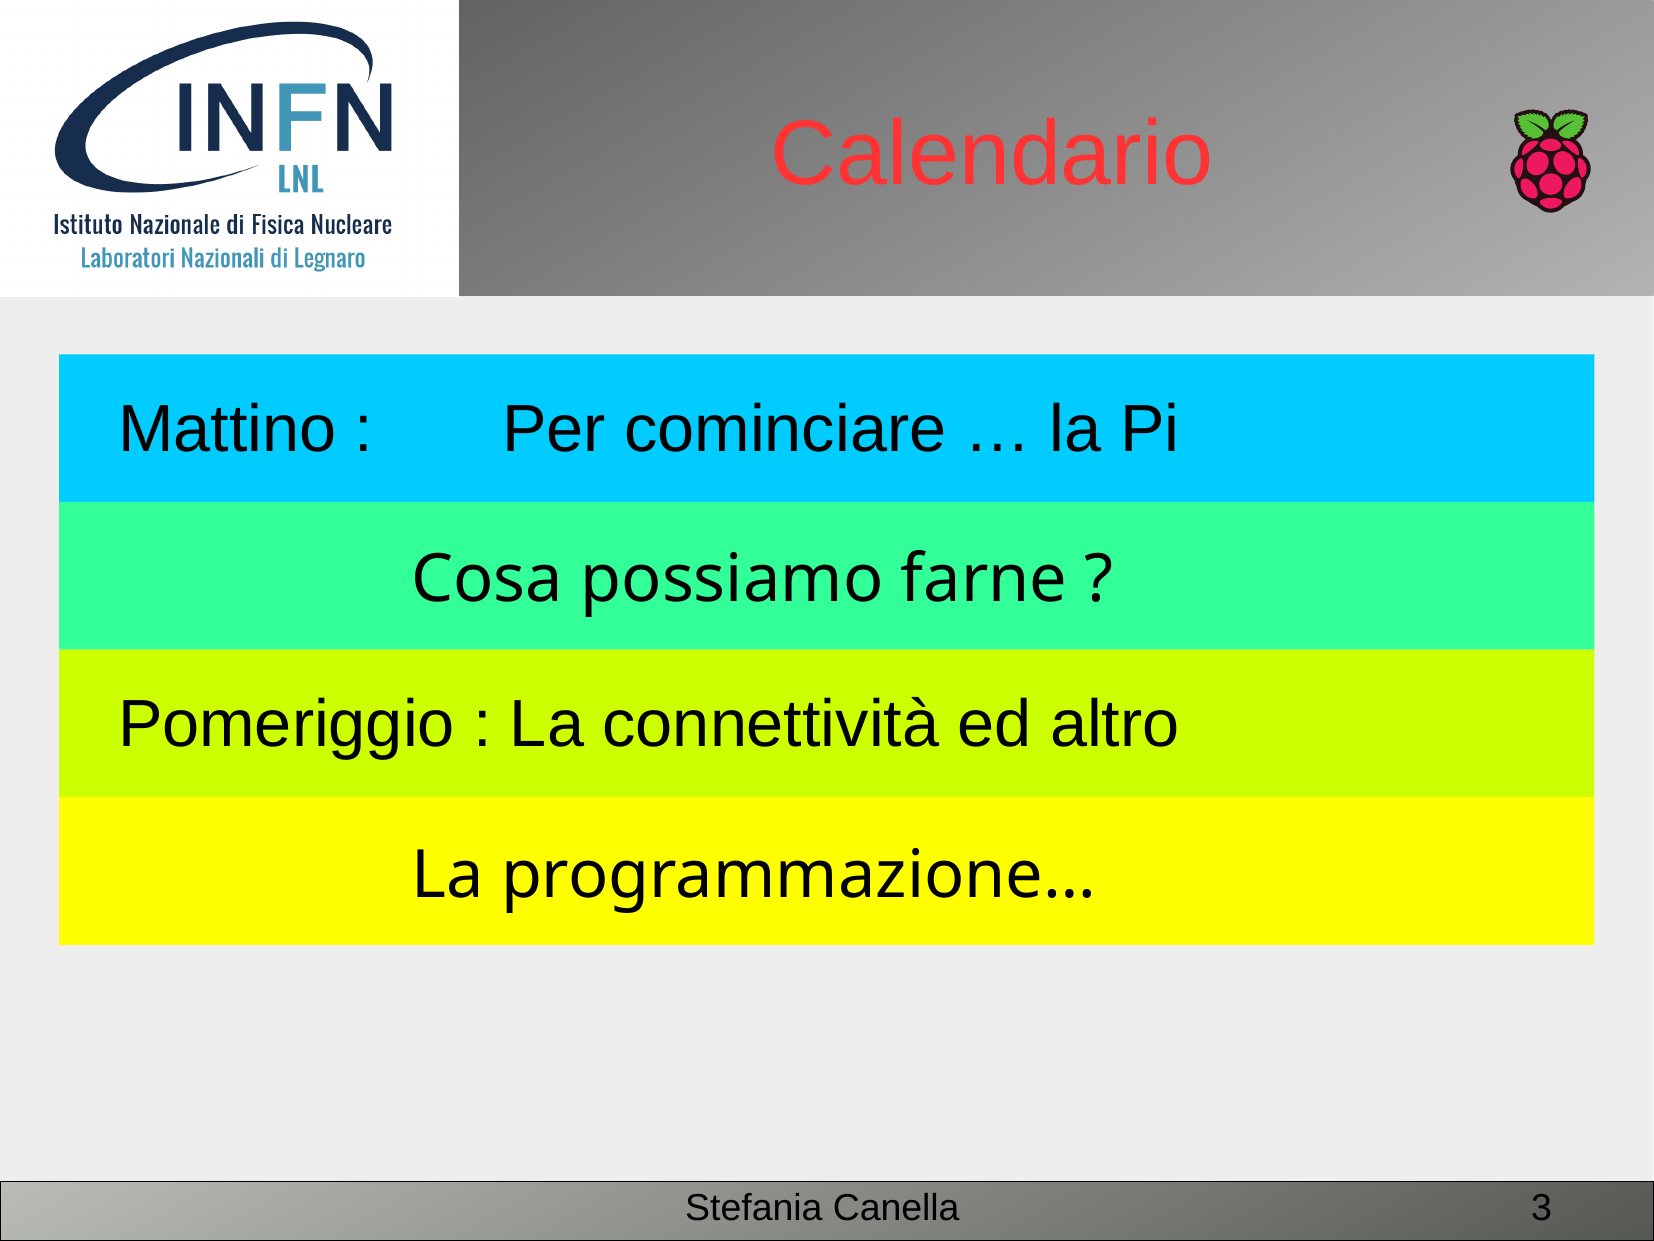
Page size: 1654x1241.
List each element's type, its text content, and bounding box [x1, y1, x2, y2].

text_box Pomeriggio : La connettività ed altro [59, 649, 1595, 797]
text_box [0, 1181, 670, 1241]
text_box [984, 1181, 1516, 1241]
text_box Cosa possiamo farne ? [59, 501, 1595, 649]
subtitle Mattino : Per cominciare … la Pi [59, 354, 1595, 501]
text_box 34 [1516, 1178, 1654, 1241]
text_box Stefania Canella [670, 1178, 984, 1241]
text_box [459, 0, 1654, 296]
picture [0, 0, 459, 297]
text_box La programmazione… [59, 797, 1595, 945]
title Calendario [459, 49, 1571, 257]
